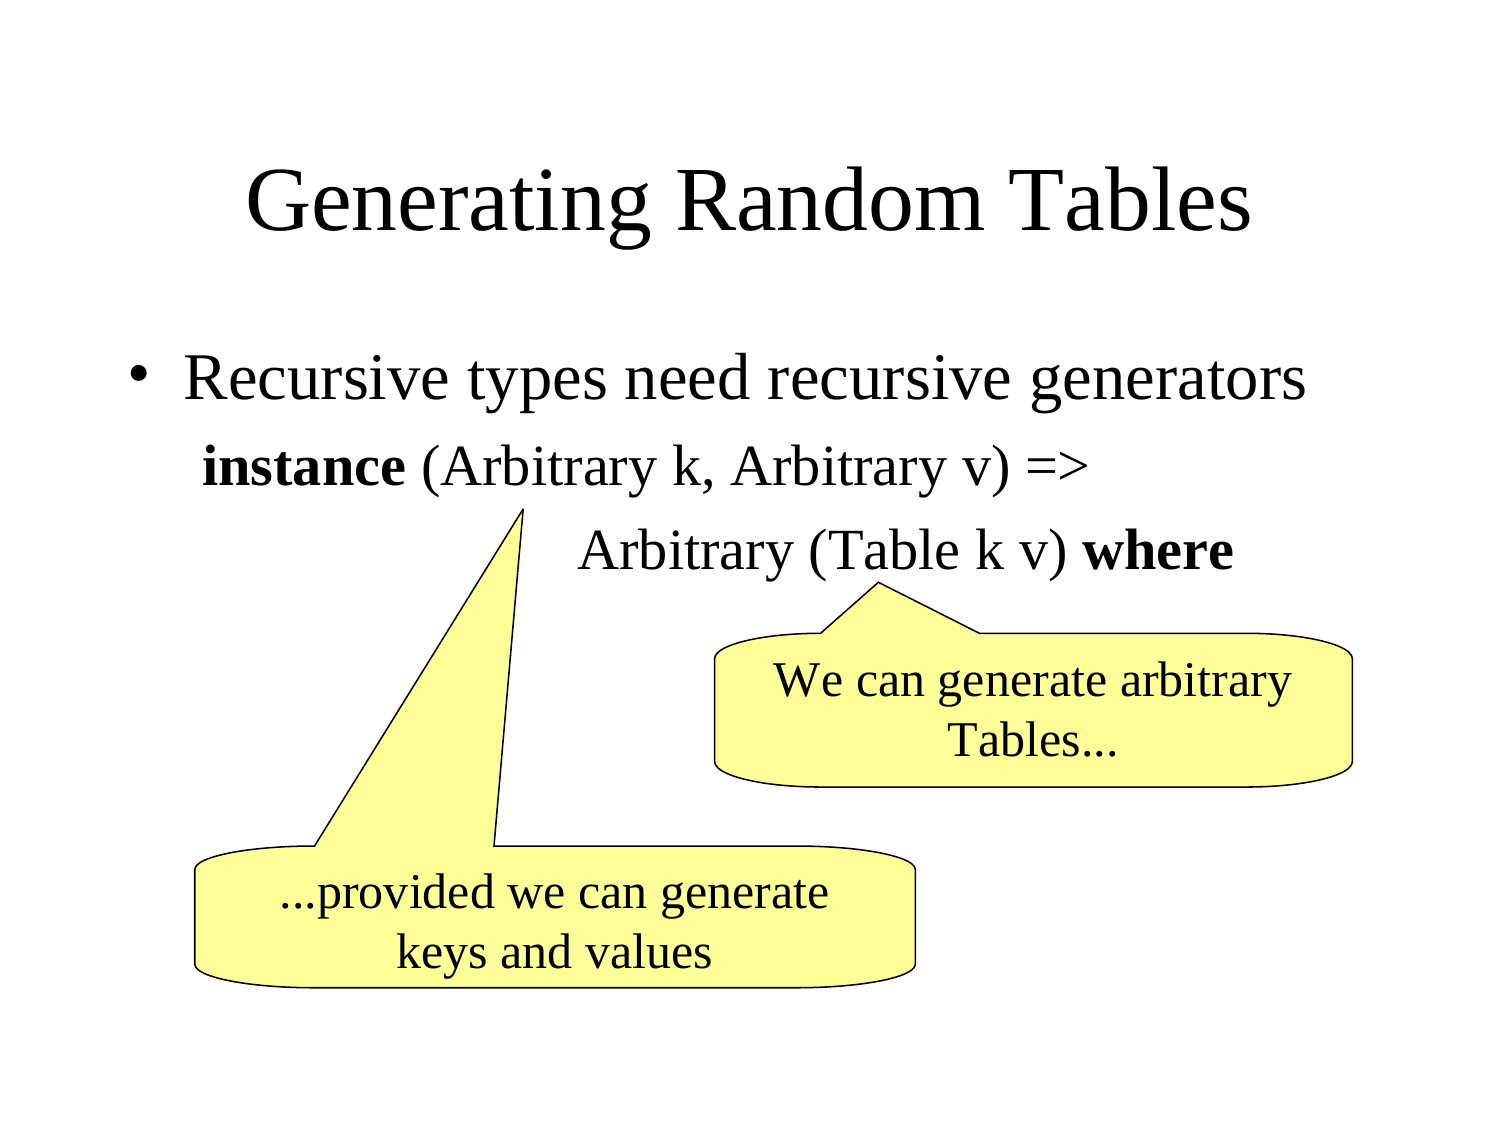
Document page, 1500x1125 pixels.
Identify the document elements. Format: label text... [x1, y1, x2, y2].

text_box We can generate arbitrary Tables... [714, 582, 1353, 788]
title Generating Random Tables [112, 99, 1388, 288]
list Recursive types need recursive generators instance (Arbitrary k, Arbitrary v) => Arbitrary (Table k v) where [112, 324, 1388, 1000]
text_box ...provided we can generate keys and values [194, 508, 916, 988]
